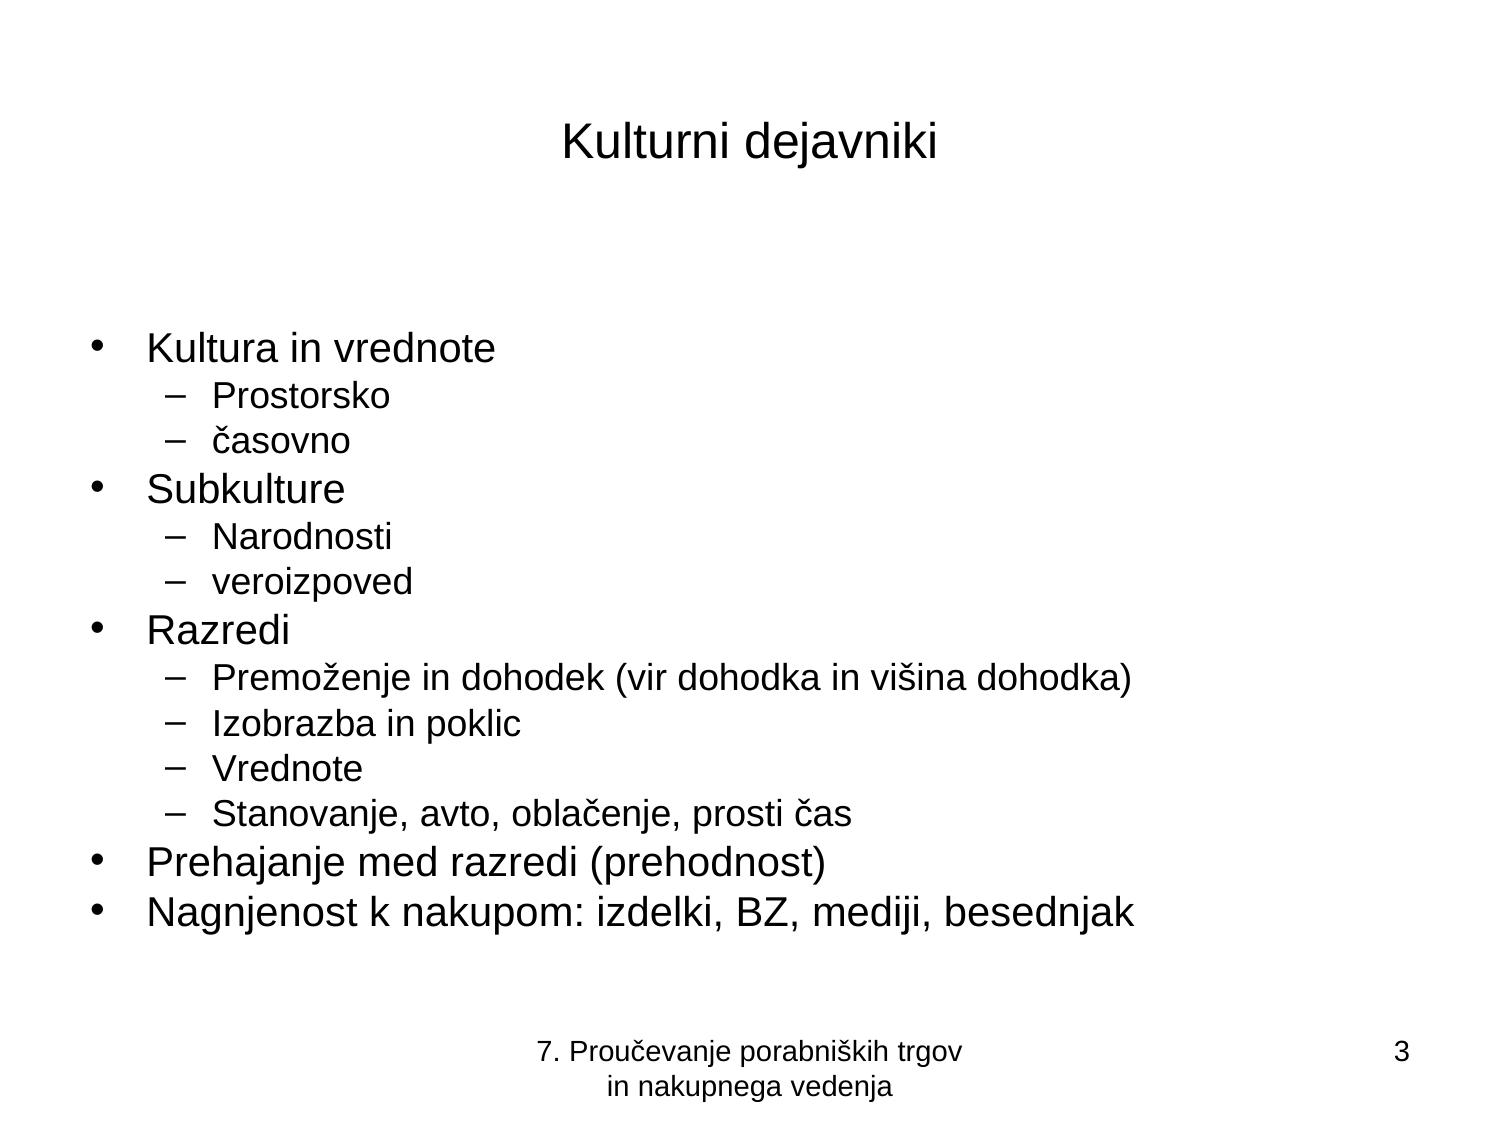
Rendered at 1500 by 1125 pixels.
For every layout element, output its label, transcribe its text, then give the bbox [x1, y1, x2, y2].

list Kultura in vrednote Prostorsko časovno Subkulture Narodnosti veroizpoved Razredi Premoženje in dohodek (vir dohodka in višina dohodka) Izobrazba in poklic Vrednote Stanovanje, avto, oblačenje, prosti čas Prehajanje med razredi (prehodnost) Nagnjenost k nakupom: izdelki, BZ, mediji, besednjak [75, 262, 1426, 1006]
text_box <number> [1074, 1024, 1426, 1103]
text_box 7. Proučevanje porabniških trgov in nakupnega vedenja [512, 1024, 988, 1103]
title Kulturni dejavniki [75, 45, 1426, 233]
